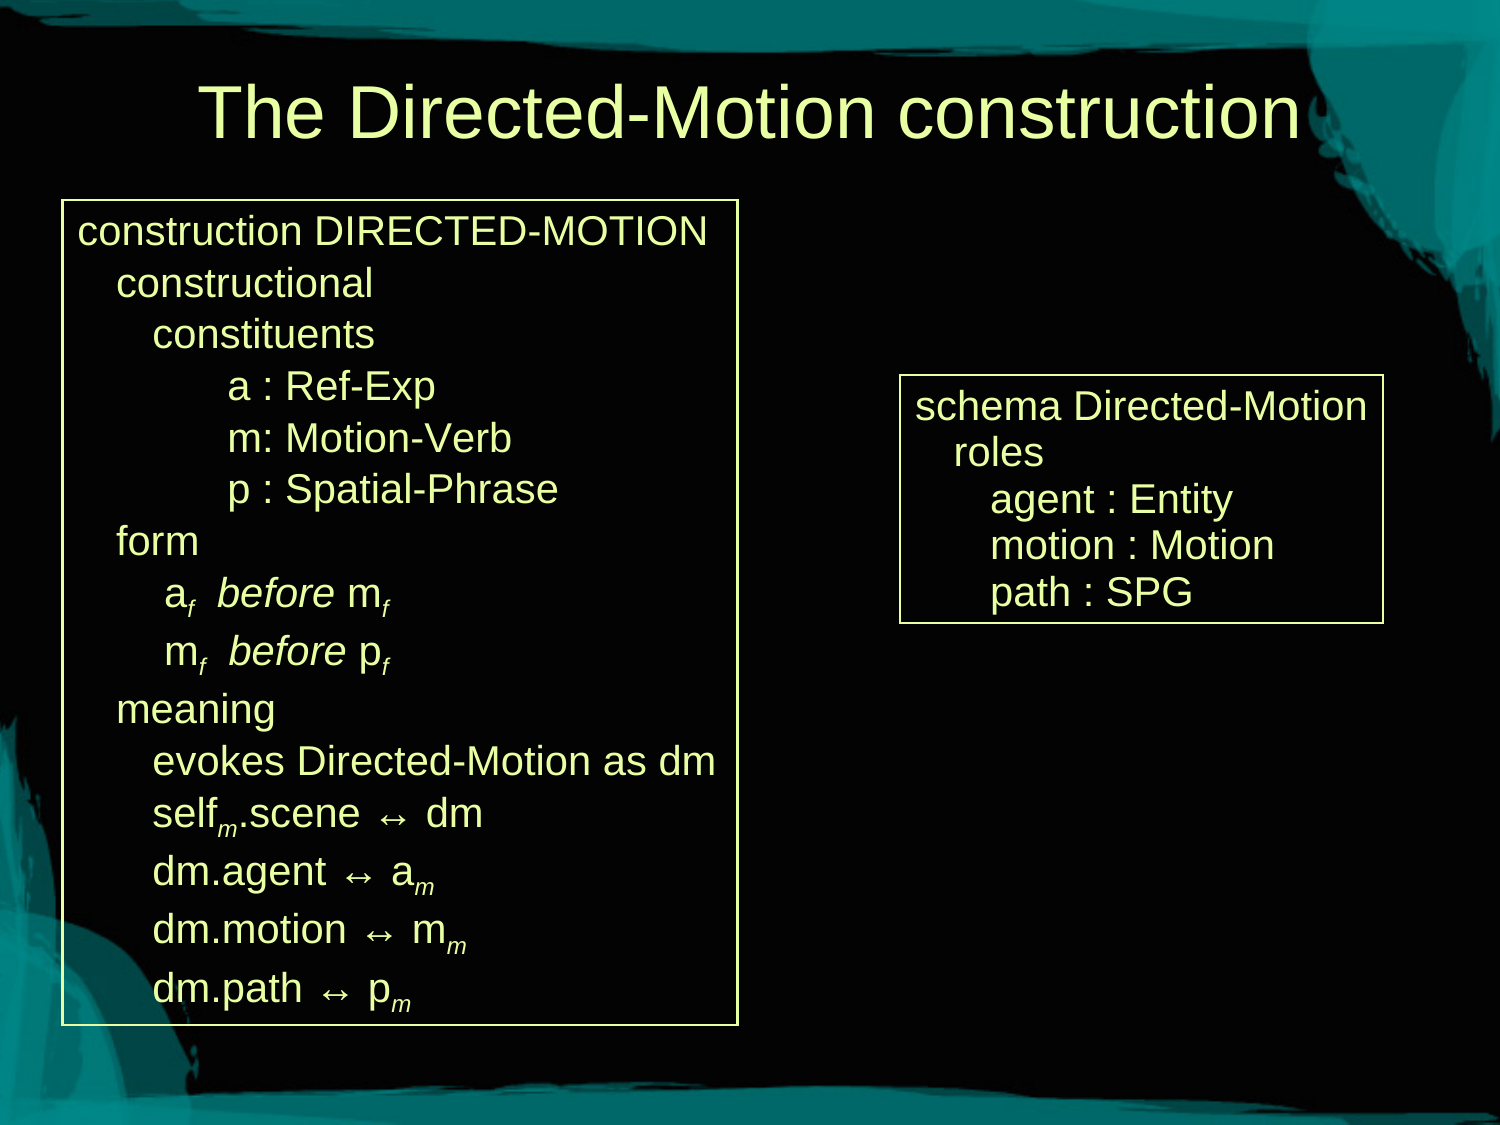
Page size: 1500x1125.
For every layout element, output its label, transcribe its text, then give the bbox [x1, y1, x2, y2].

text_box schema Directed-Motion roles agent : Entity motion : Motion path : SPG [900, 375, 1384, 623]
picture [0, 0, 1500, 1125]
text_box construction DIRECTED-MOTION constructional constituents a : Ref-Exp m: Motion-Verb p : Spatial-Phrase form af before mf mf before pf meaning evokes Directed-Motion as dm selfm.scene ↔ dm dm.agent ↔ am dm.motion ↔ mm dm.path ↔ pm [62, 200, 738, 1026]
title The Directed-Motion construction [112, 24, 1388, 201]
